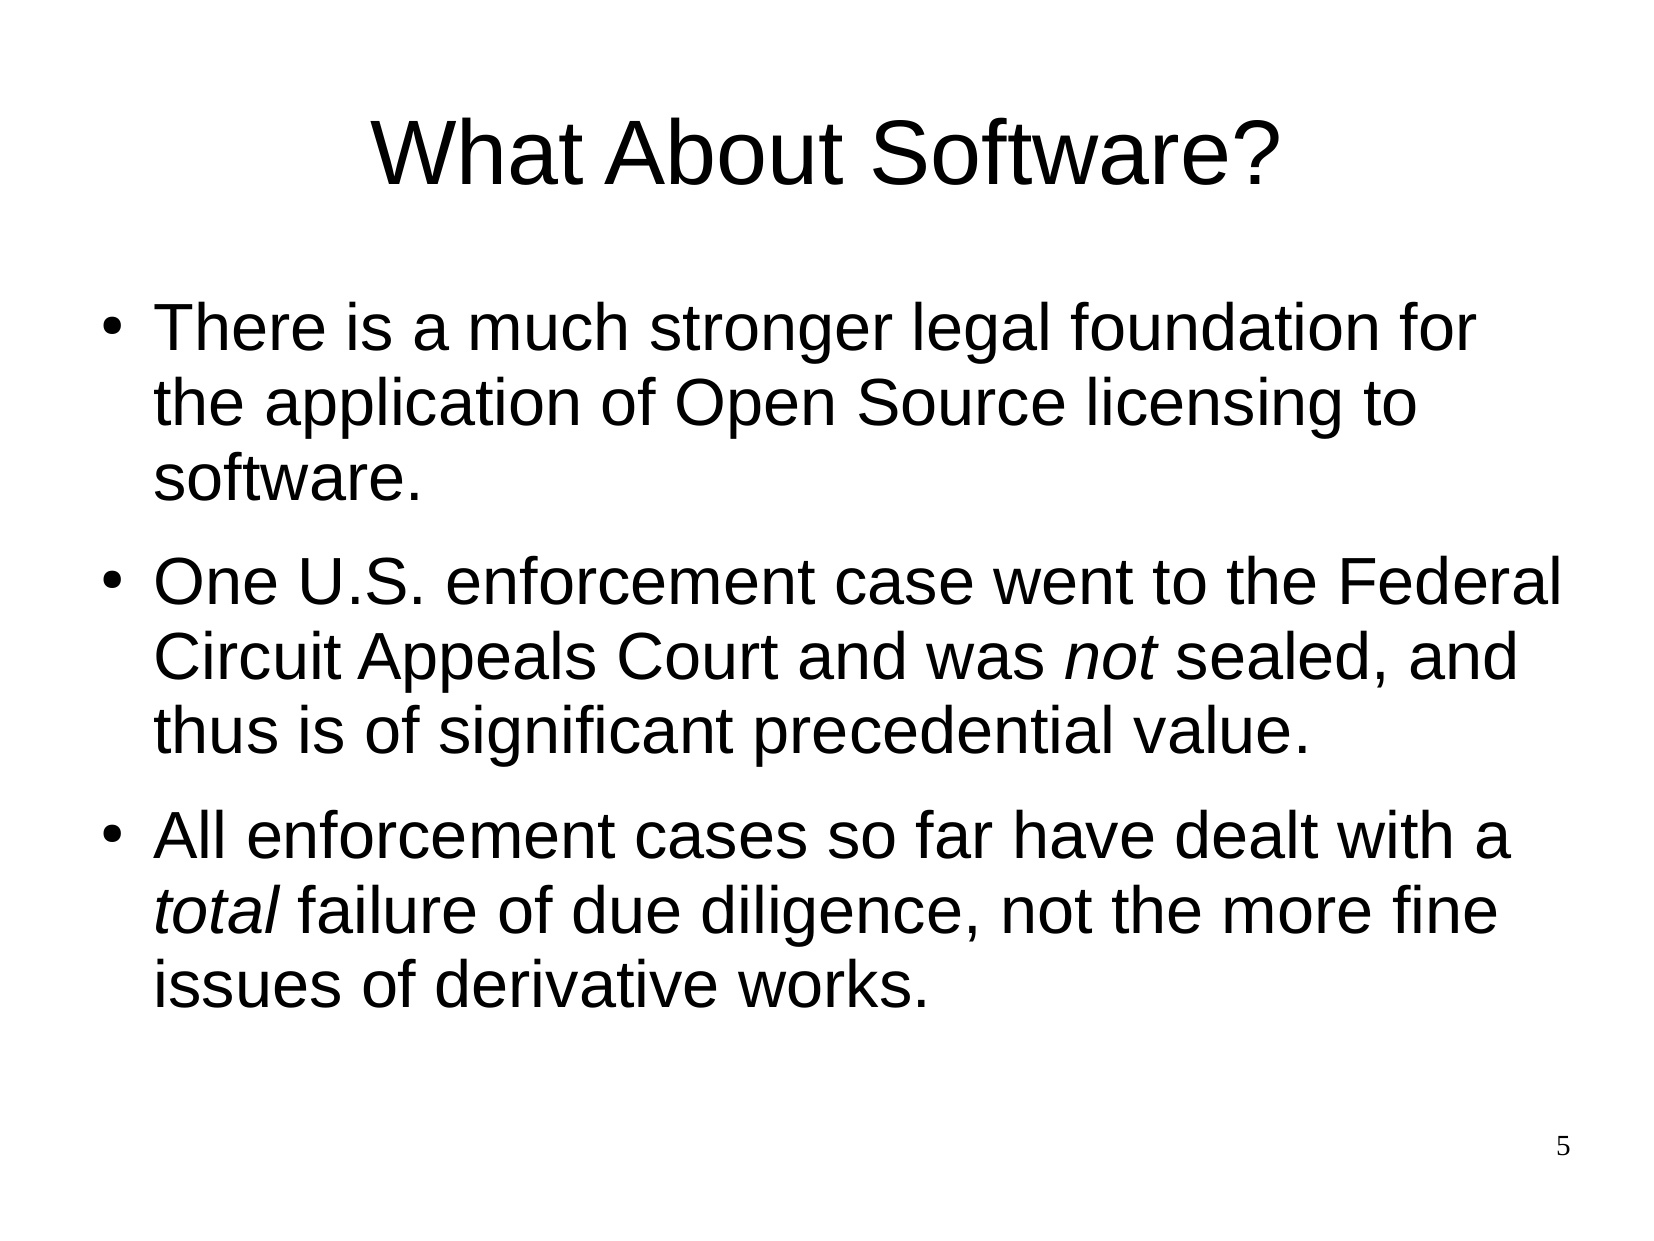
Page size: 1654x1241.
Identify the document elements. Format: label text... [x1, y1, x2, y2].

title What About Software? [82, 56, 1571, 250]
list There is a much stronger legal foundation for the application of Open Source licensing to software. One U.S. enforcement case went to the Federal Circuit Appeals Court and was not sealed, and thus is of significant precedential value. All enforcement cases so far have dealt with a total failure of due diligence, not the more fine issues of derivative works. [82, 290, 1571, 1094]
